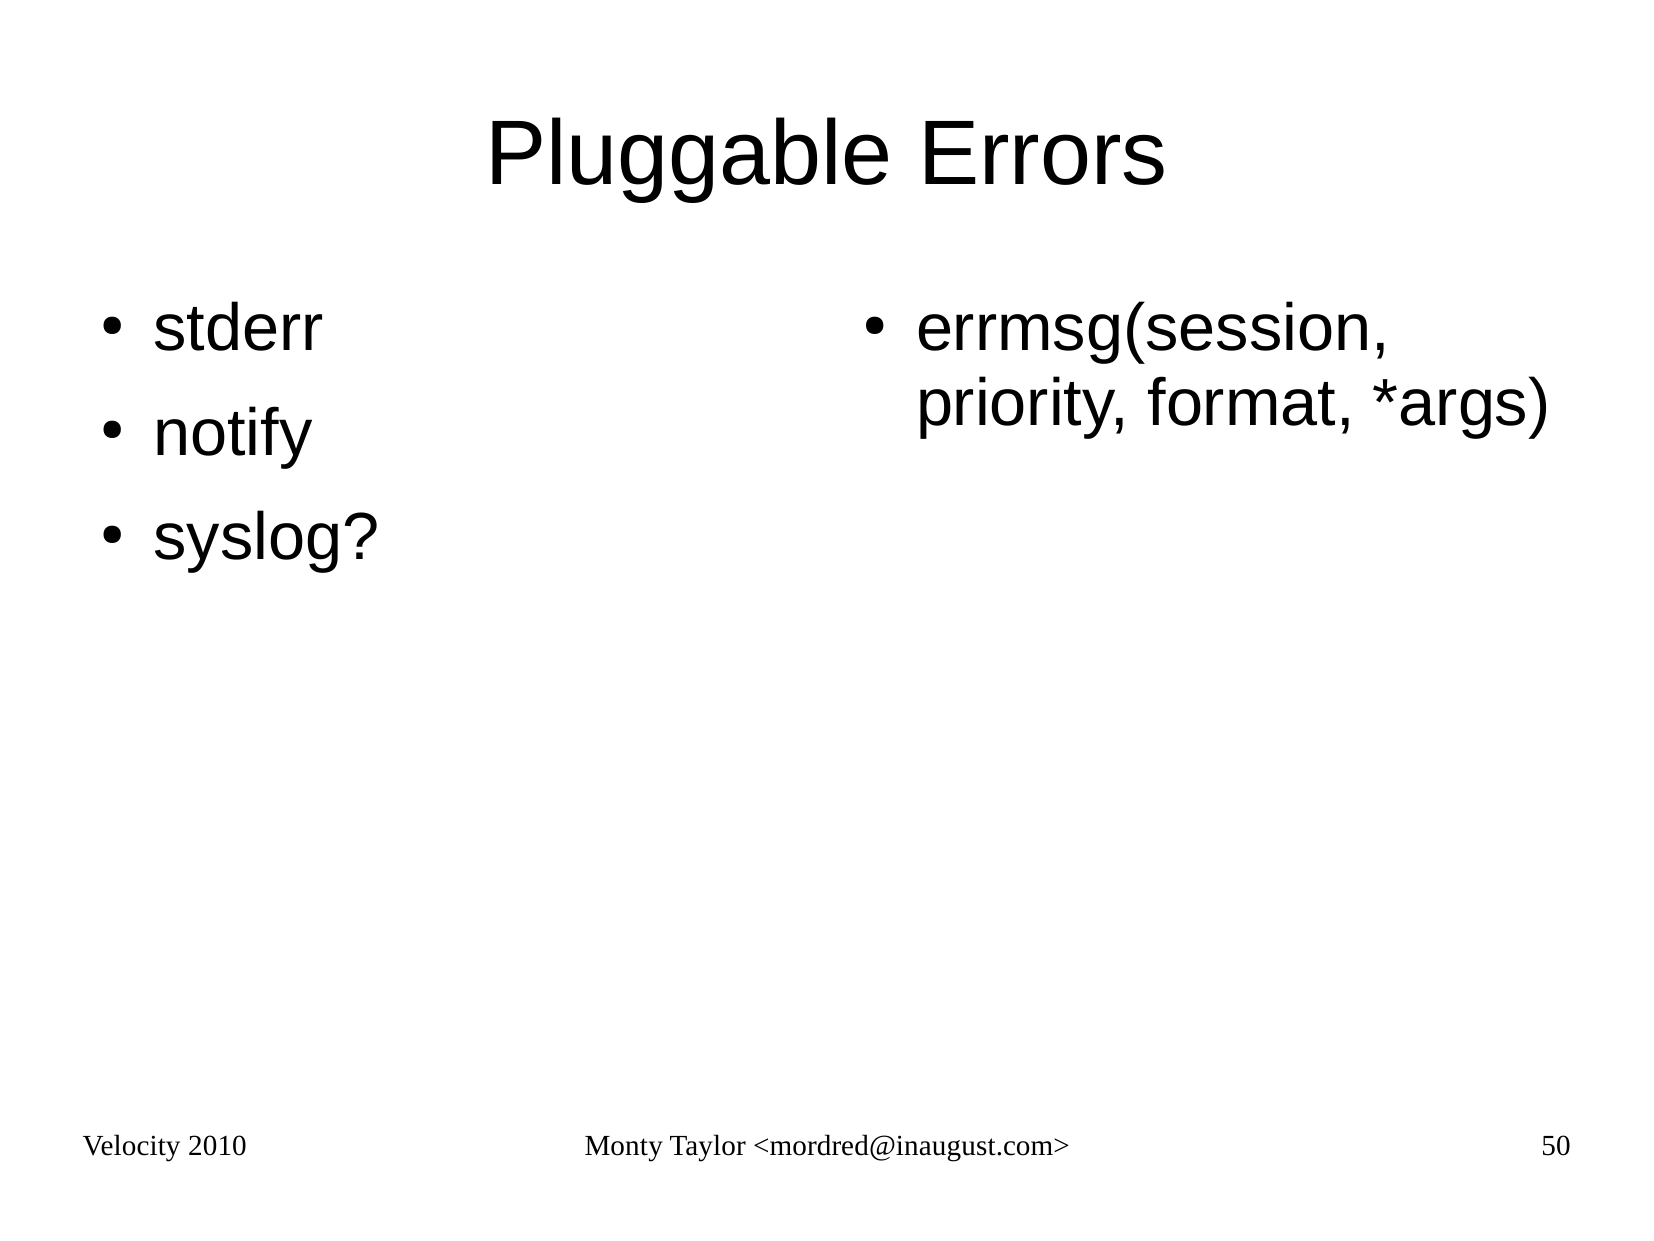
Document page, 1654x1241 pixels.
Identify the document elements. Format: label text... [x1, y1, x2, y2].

list stderr notify syslog? [82, 290, 809, 1109]
list errmsg(session, priority, format, *args) [845, 290, 1572, 1109]
title Pluggable Errors [82, 56, 1571, 250]
